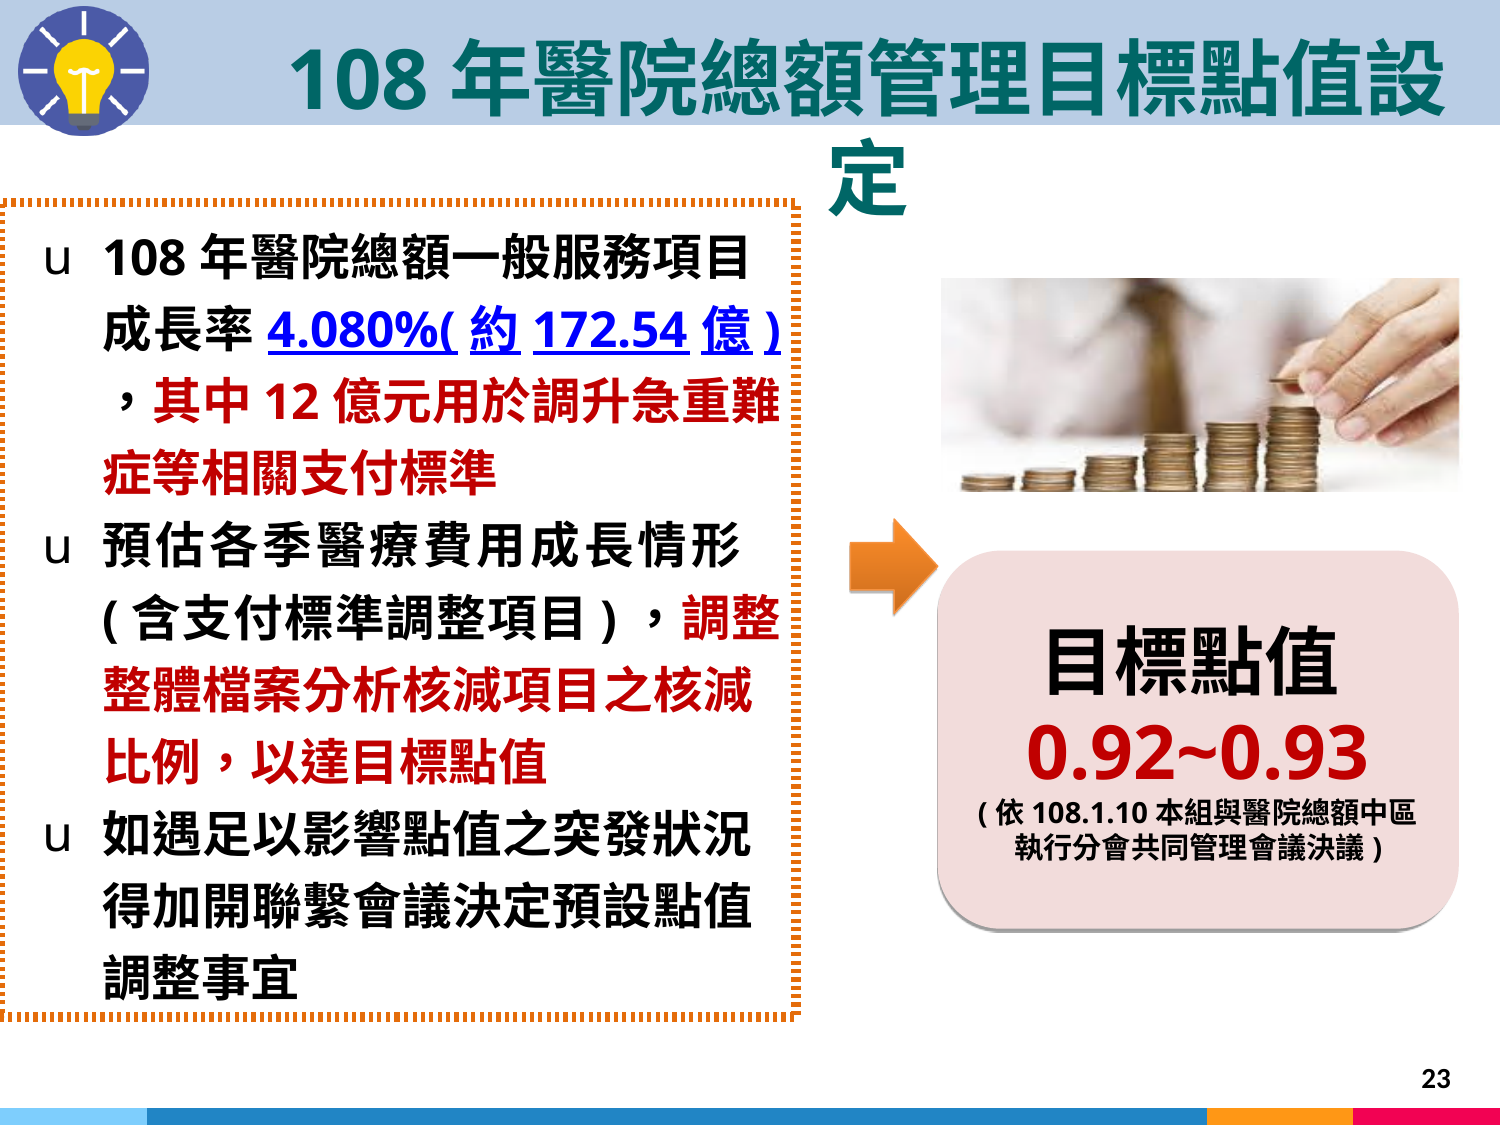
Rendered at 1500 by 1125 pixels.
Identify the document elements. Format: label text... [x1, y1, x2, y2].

title 108年醫院總額管理目標點值設定 [235, 19, 1500, 149]
text_box [850, 519, 938, 614]
picture [941, 278, 1463, 492]
text_box <編號> [1391, 1043, 1482, 1113]
list 108年醫院總額一般服務項目成長率4.080%(約172.54億) ，其中12億元用於調升急重難症等相關支付標準 預估各季醫療費用成長情形(含支付標準調整項目)，調整整體檔案分析核減項目之核減比例，以達目標點值 如遇足以影響點值之突發狀況得加開聯繫會議決定預設點值調整事宜 [0, 202, 797, 1018]
text_box 目標點值0.92~0.93 (依108.1.10本組與醫院總額中區執行分會共同管理會議決議) [937, 550, 1459, 929]
picture [18, 6, 149, 137]
